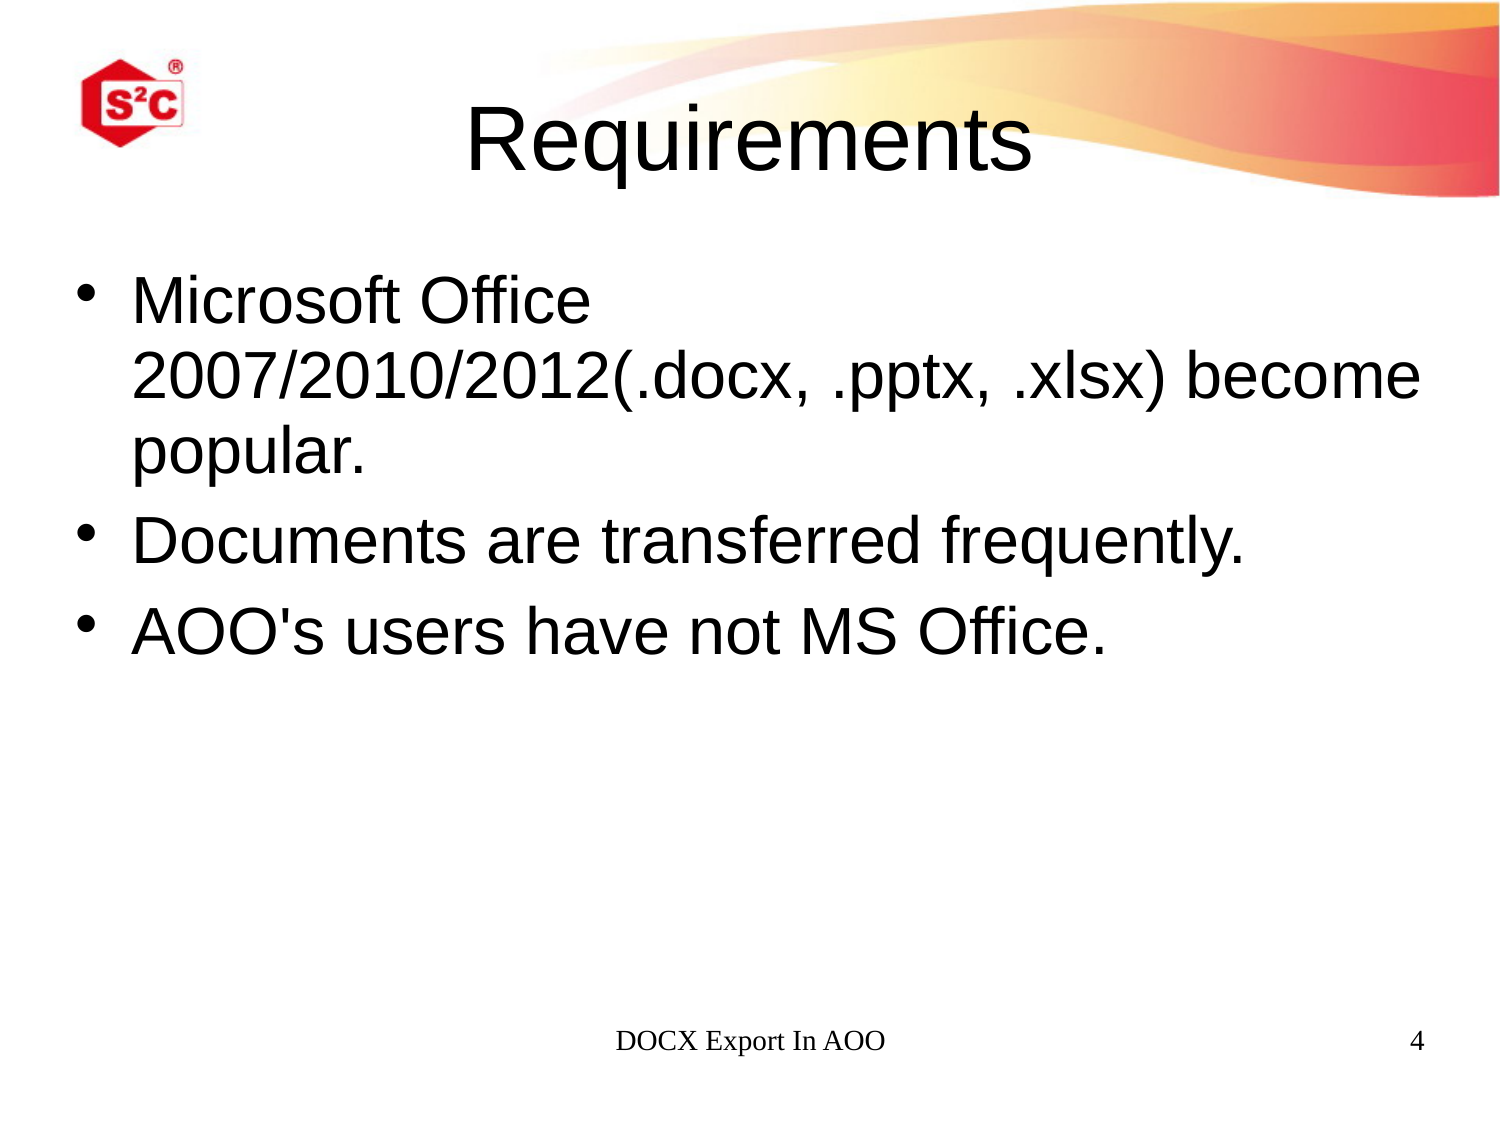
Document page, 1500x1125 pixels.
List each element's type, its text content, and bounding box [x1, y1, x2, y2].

title Requirements [75, 44, 1425, 233]
list Microsoft Office 2007/2010/2012(.docx, .pptx, .xlsx) become popular. Documents are transferred frequently. AOO's users have not MS Office. [75, 263, 1425, 1006]
picture [0, 0, 1500, 1125]
